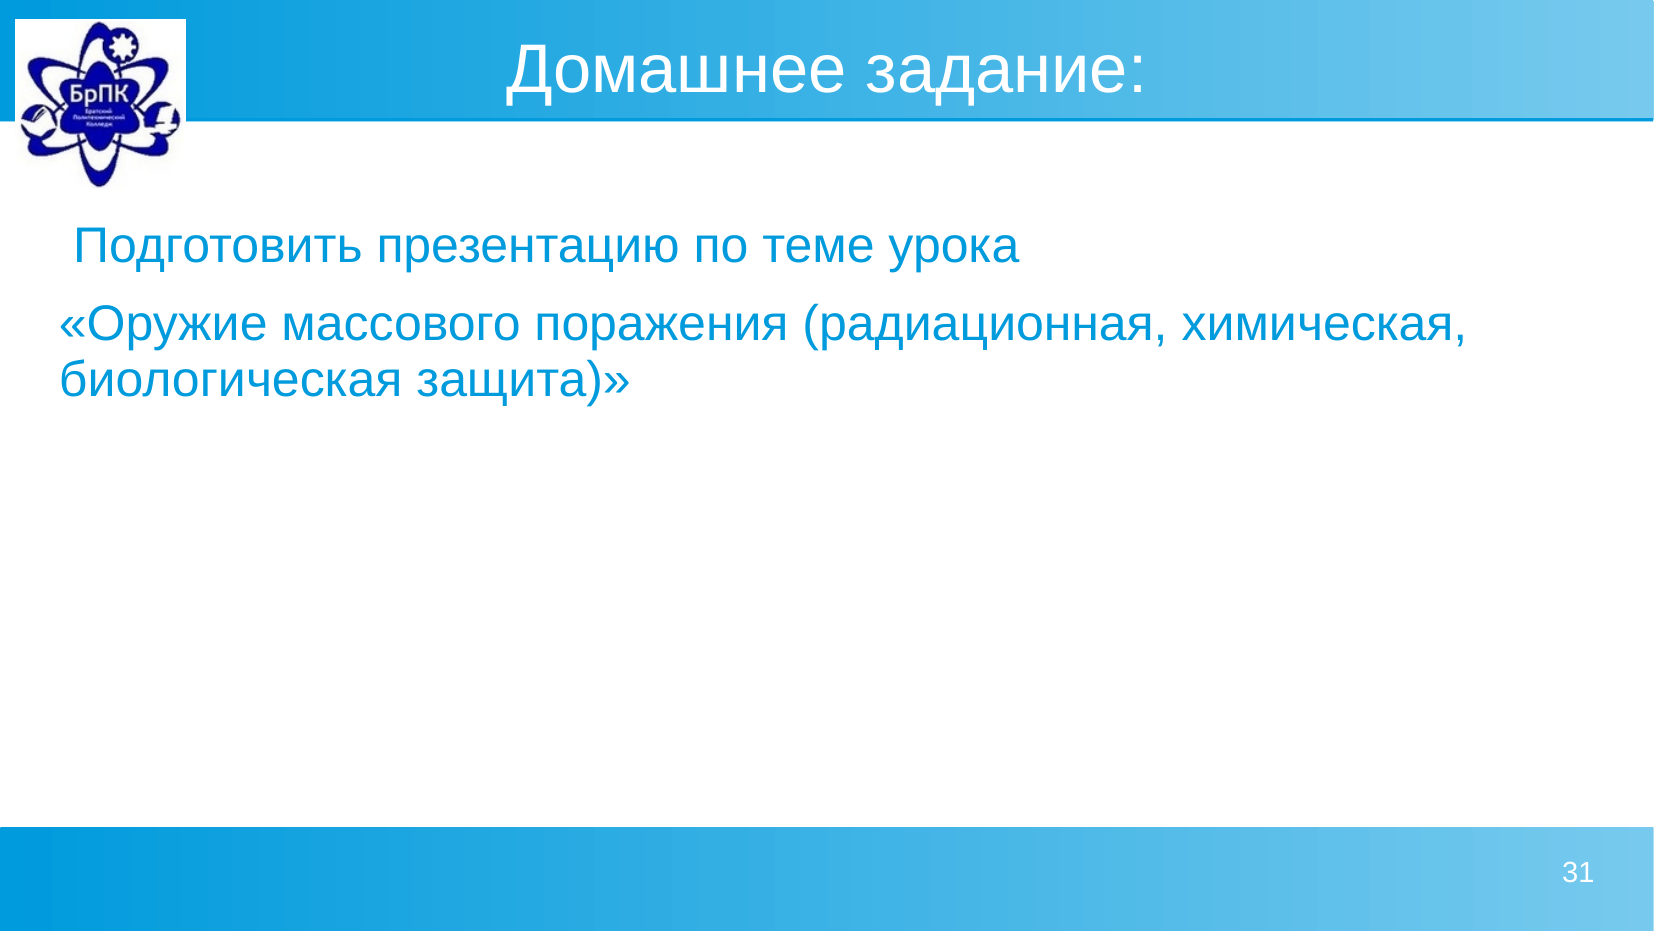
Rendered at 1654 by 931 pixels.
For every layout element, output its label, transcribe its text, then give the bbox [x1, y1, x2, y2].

picture [15, 20, 186, 190]
list Подготовить презентацию по теме урока «Оружие массового поражения (радиационная, химическая, биологическая защита)» [59, 217, 1595, 809]
title Домашнее задание: [186, 29, 1595, 108]
